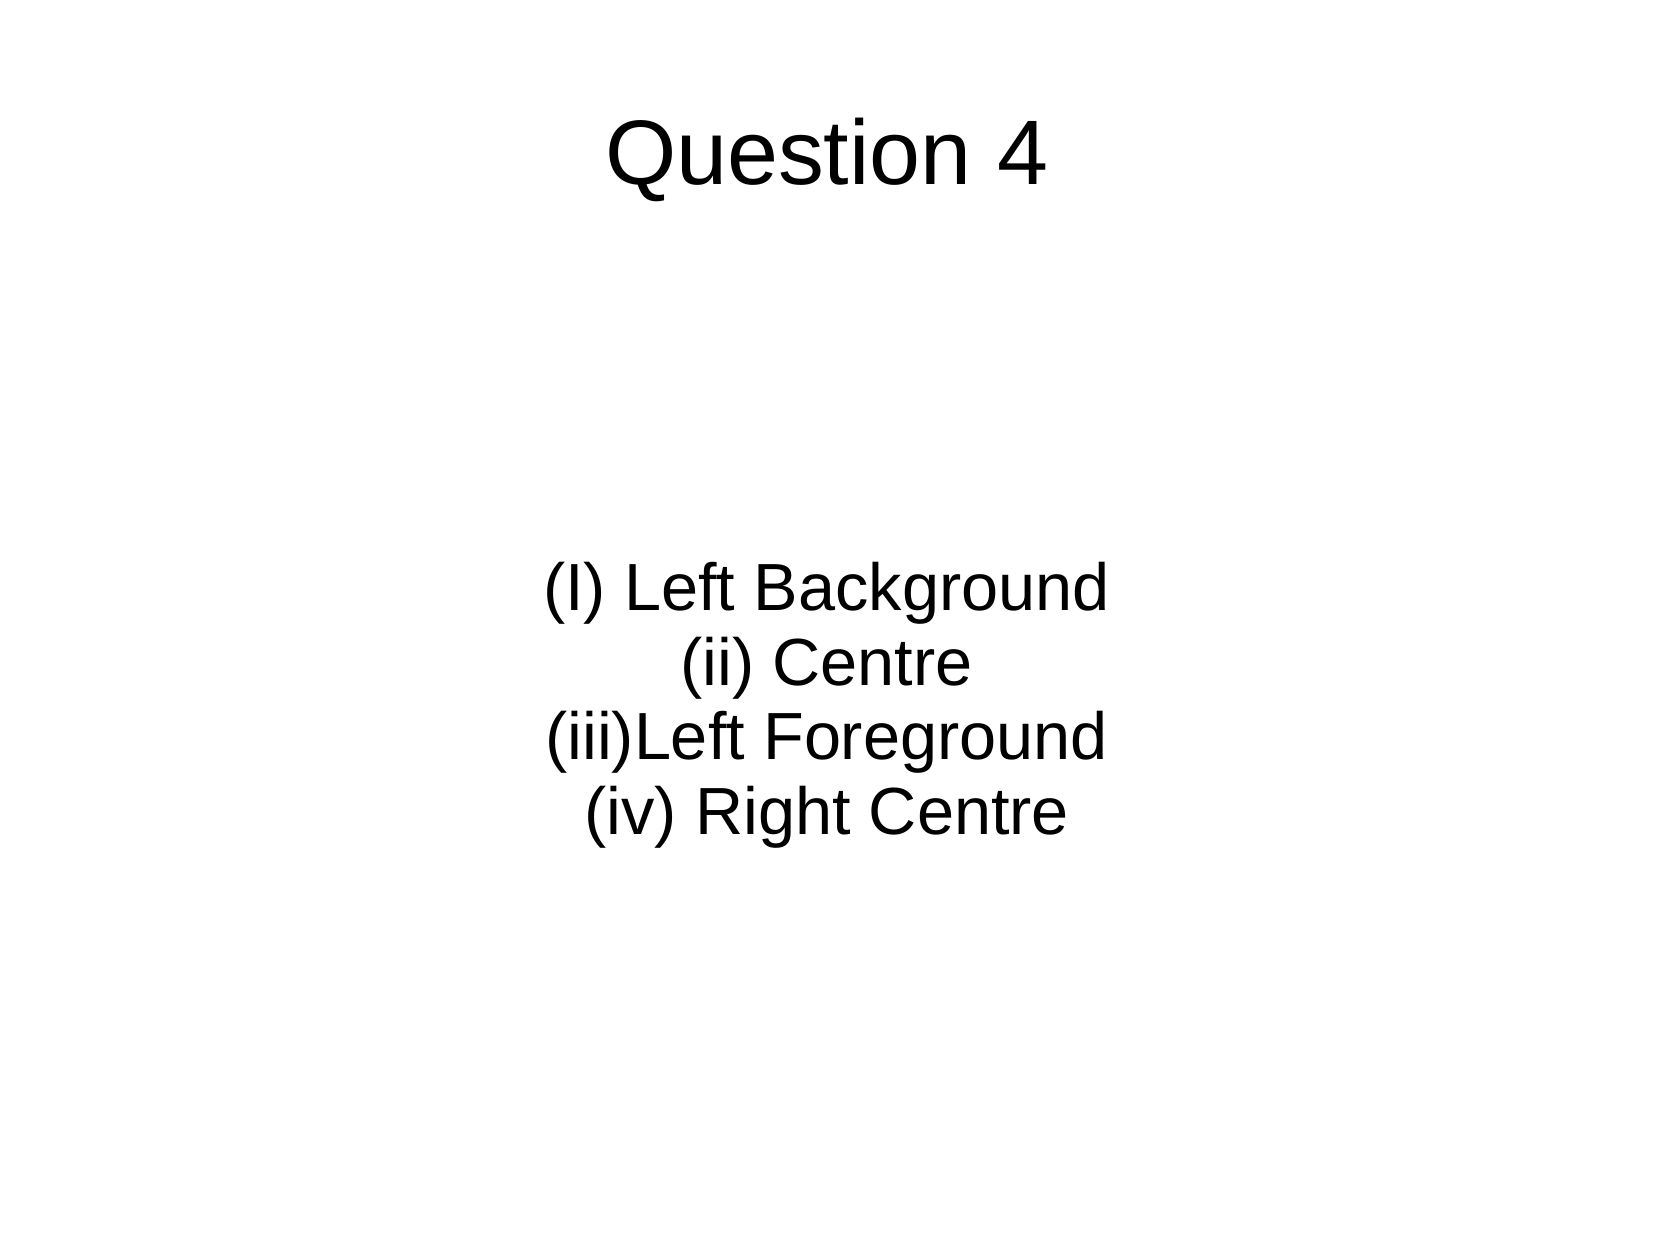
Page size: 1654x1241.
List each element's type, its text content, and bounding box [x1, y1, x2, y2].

subtitle (I) Left Background (ii) Centre (iii)Left Foreground (iv) Right Centre [82, 297, 1571, 1102]
title Question 4 [82, 56, 1571, 250]
